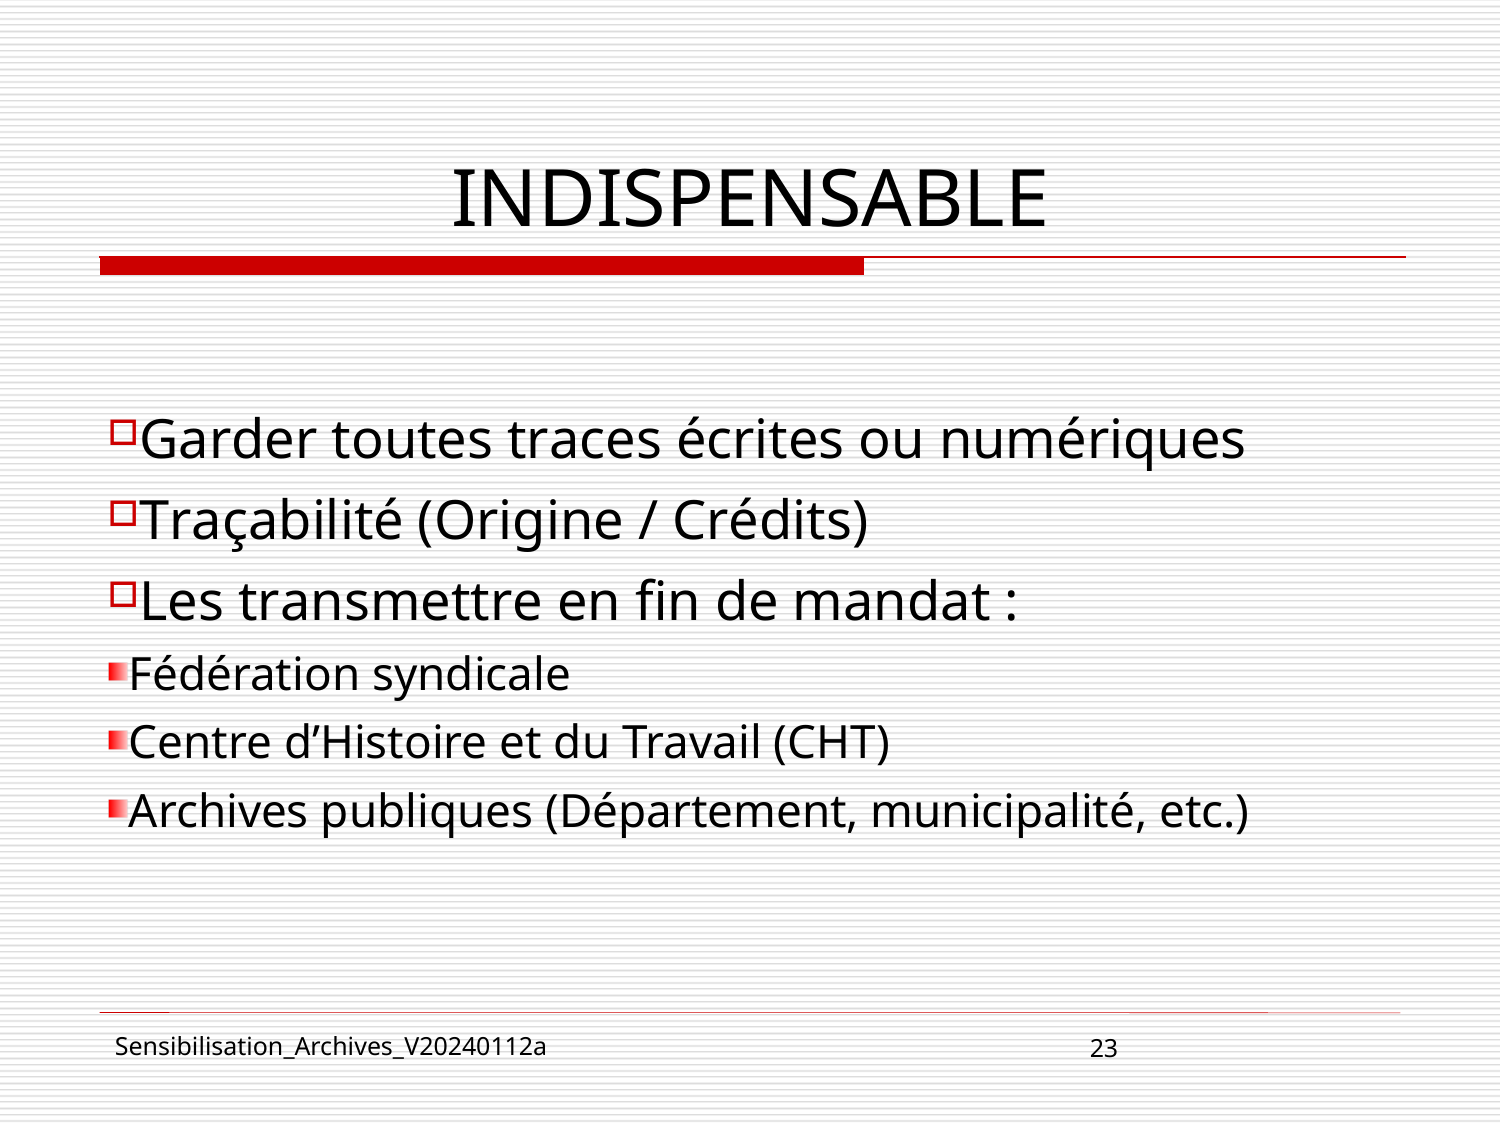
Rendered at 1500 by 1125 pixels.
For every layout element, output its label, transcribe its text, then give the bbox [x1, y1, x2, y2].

list Garder toutes traces écrites ou numériques Traçabilité (Origine / Crédits) Les transmettre en fin de mandat : Fédération syndicale Centre d’Histoire et du Travail (CHT) Archives publiques (Département, municipalité, etc.) [92, 397, 1406, 988]
text_box Sensibilisation_Archives_V20240112a [100, 1023, 989, 1101]
picture [0, 0, 1500, 1125]
title INDISPENSABLE [94, 50, 1407, 250]
text_box 33 [1074, 1024, 1400, 1103]
